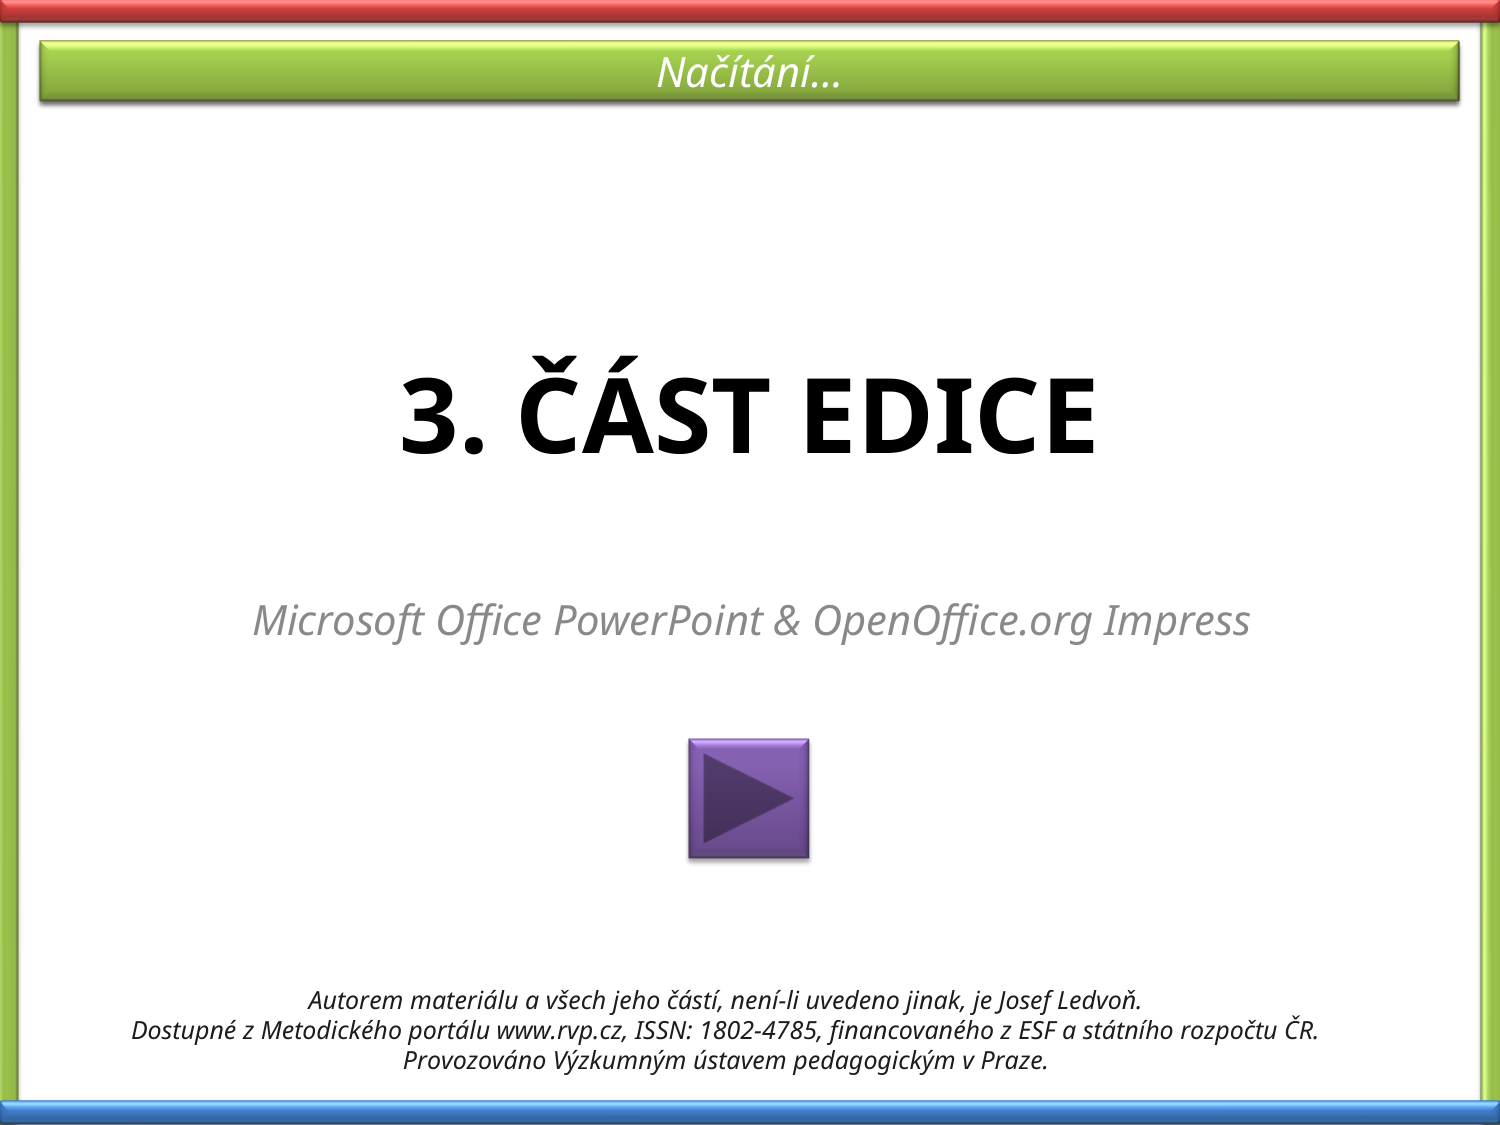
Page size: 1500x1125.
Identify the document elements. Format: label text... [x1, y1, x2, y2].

text_box Načítání… [41, 38, 1459, 104]
picture [0, 0, 1500, 1125]
title 3. ČÁST EDICE [112, 290, 1388, 533]
text_box Autorem materiálu a všech jeho částí, není-li uvedeno jinak, je Josef Ledvoň. Dostupné z Metodického portálu www.rvp.cz, ISSN: 1802-4785, financovaného z ESF a státního rozpočtu ČR. Provozováno Výzkumným ústavem pedagogickým v Praze. [105, 987, 1348, 1072]
text_box Microsoft Office PowerPoint & OpenOffice.org Impress [226, 586, 1277, 658]
